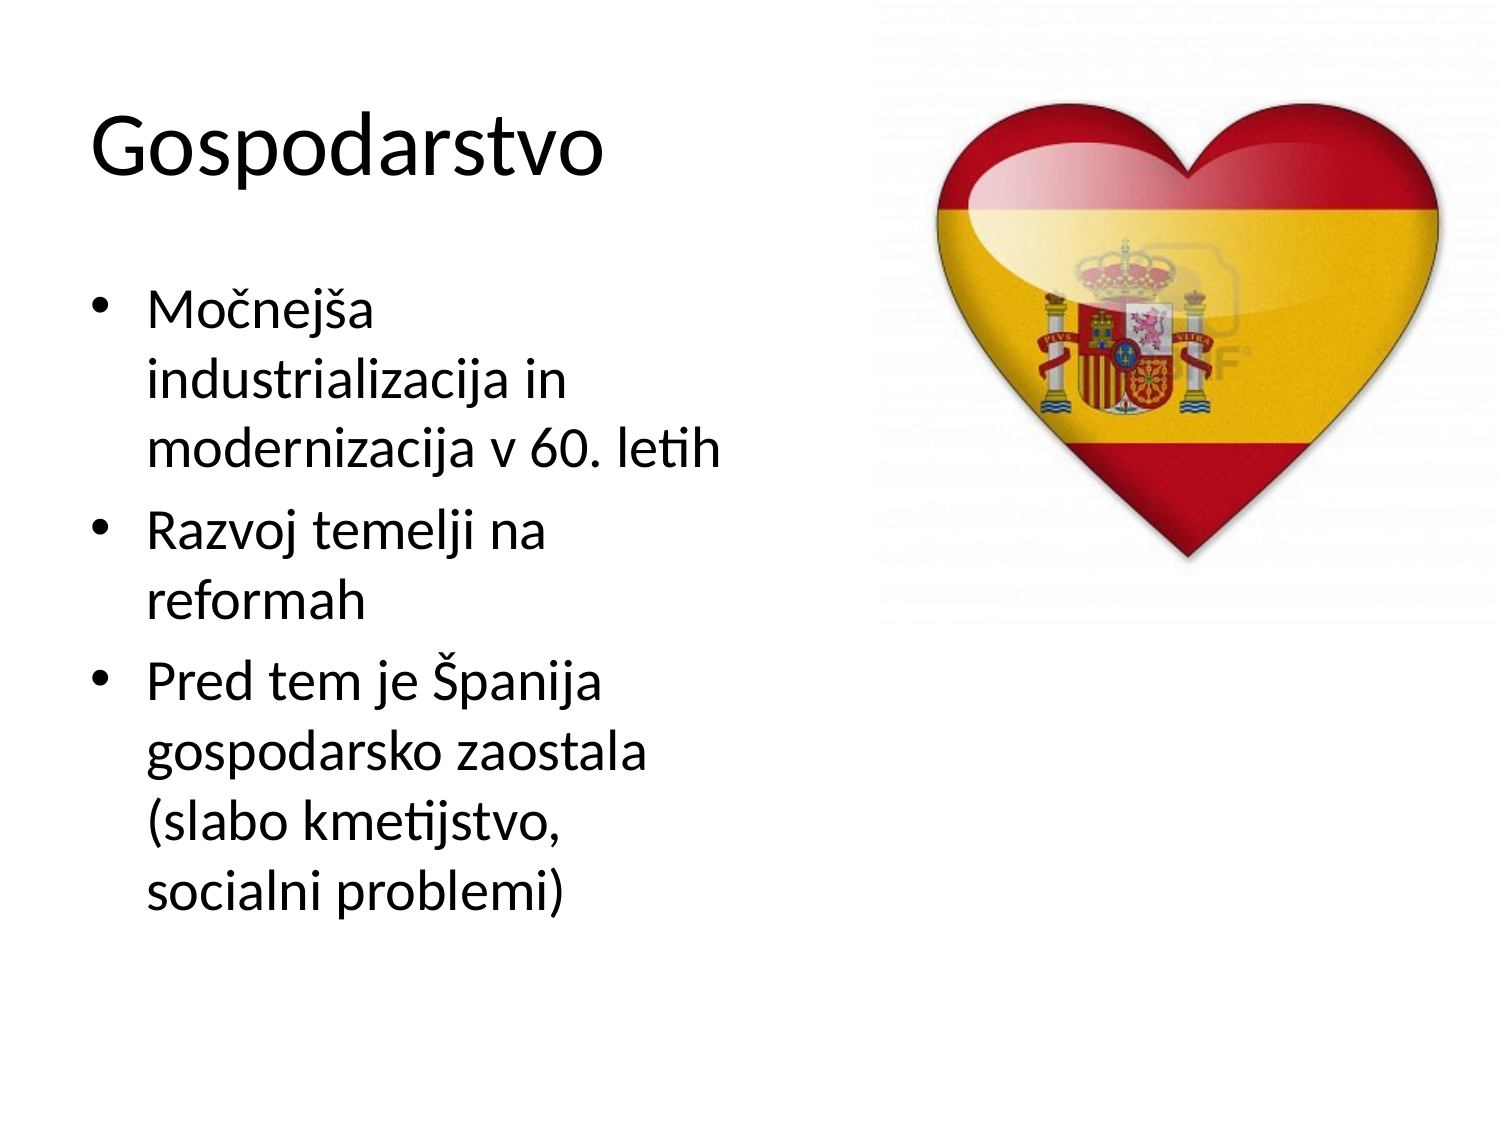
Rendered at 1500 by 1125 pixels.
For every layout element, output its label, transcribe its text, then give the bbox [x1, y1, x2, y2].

picture [875, 0, 1500, 625]
list Močnejša industrializacija in modernizacija v 60. letih Razvoj temelji na reformah Pred tem je Španija gospodarsko zaostala (slabo kmetijstvo, socialni problemi) [75, 262, 738, 1005]
title Gospodarstvo [75, 45, 875, 233]
